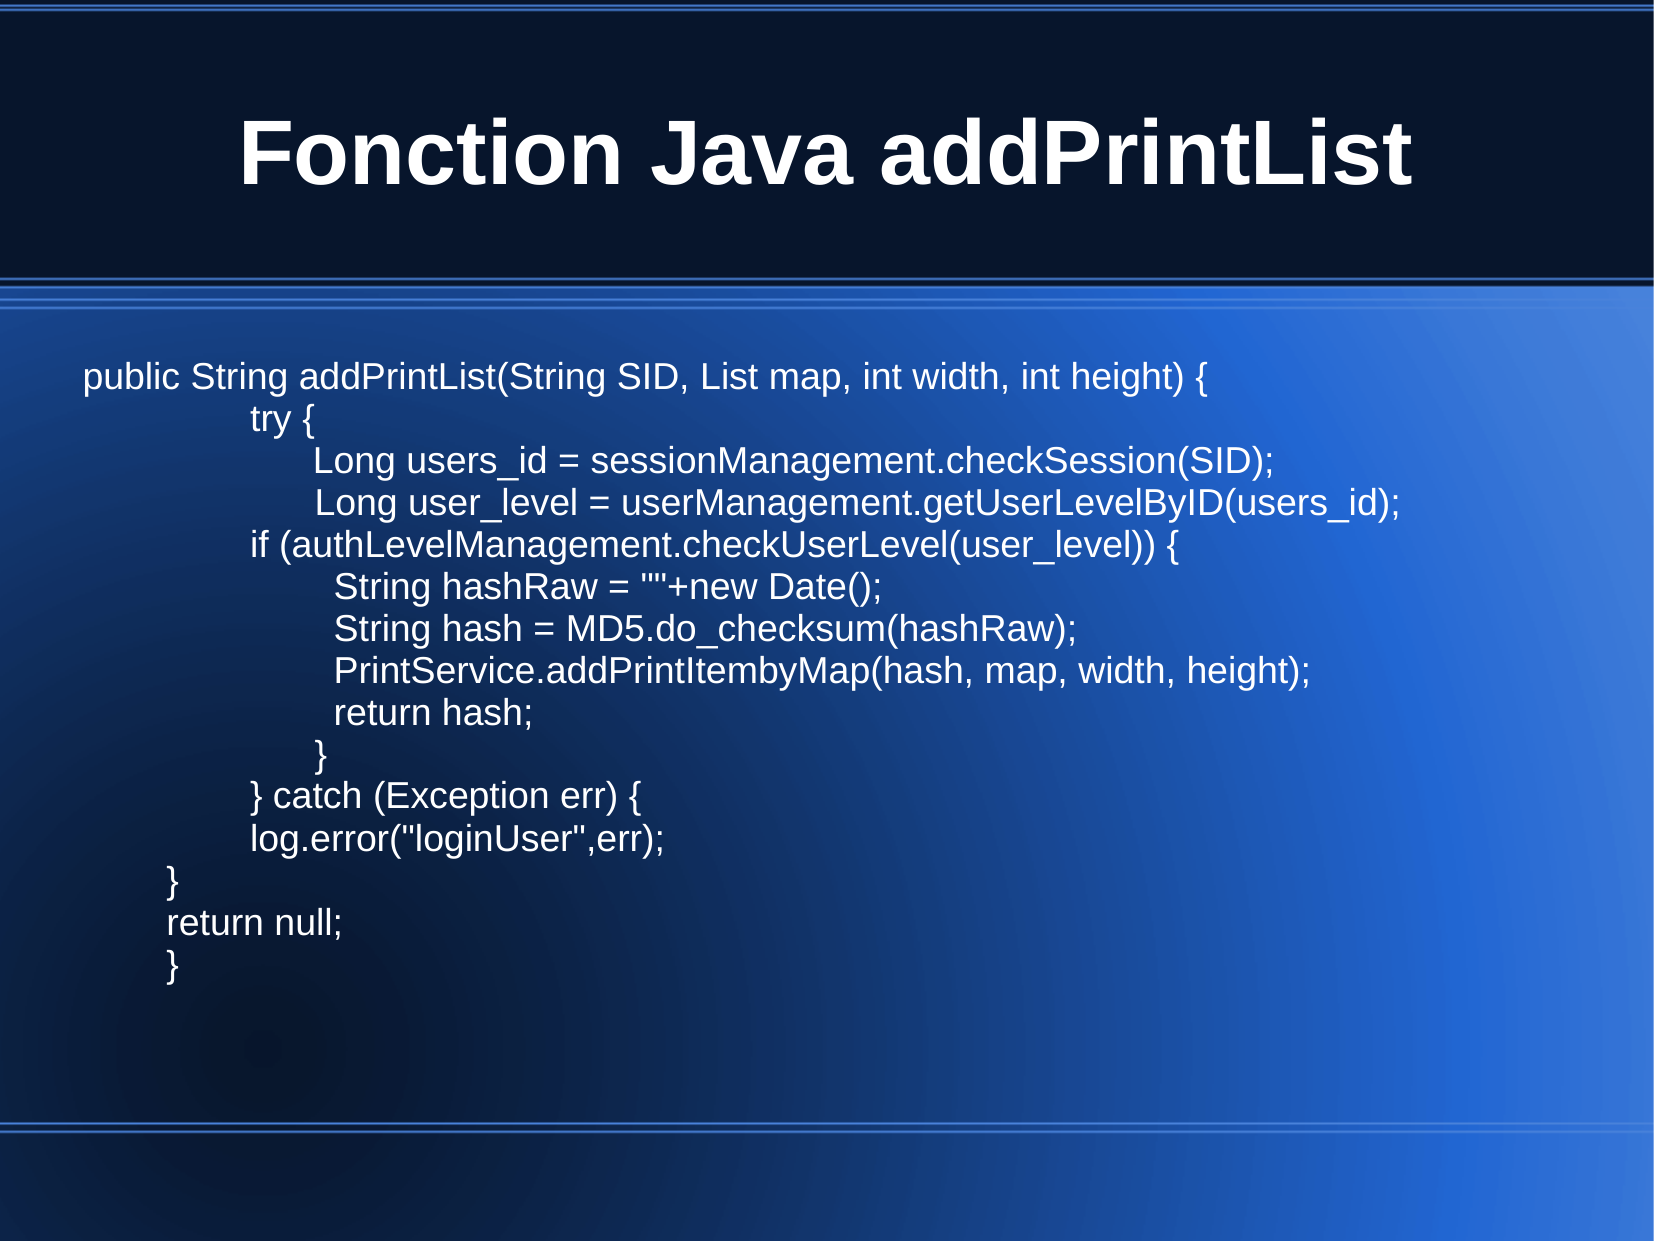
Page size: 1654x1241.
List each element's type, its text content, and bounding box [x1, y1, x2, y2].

title Fonction Java addPrintList [82, 49, 1571, 257]
list public String addPrintList(String SID, List map, int width, int height) { try { Long users_id = sessionManagement.checkSession(SID); Long user_level = userManagement.getUserLevelByID(users_id); if (authLevelManagement.checkUserLevel(user_level)) { String hashRaw = ""+new Date(); String hash = MD5.do_checksum(hashRaw); PrintService.addPrintItembyMap(hash, map, width, height); return hash; } } catch (Exception err) { log.error("loginUser",err); } return null; } [82, 355, 1571, 1075]
picture [0, 0, 1654, 1241]
